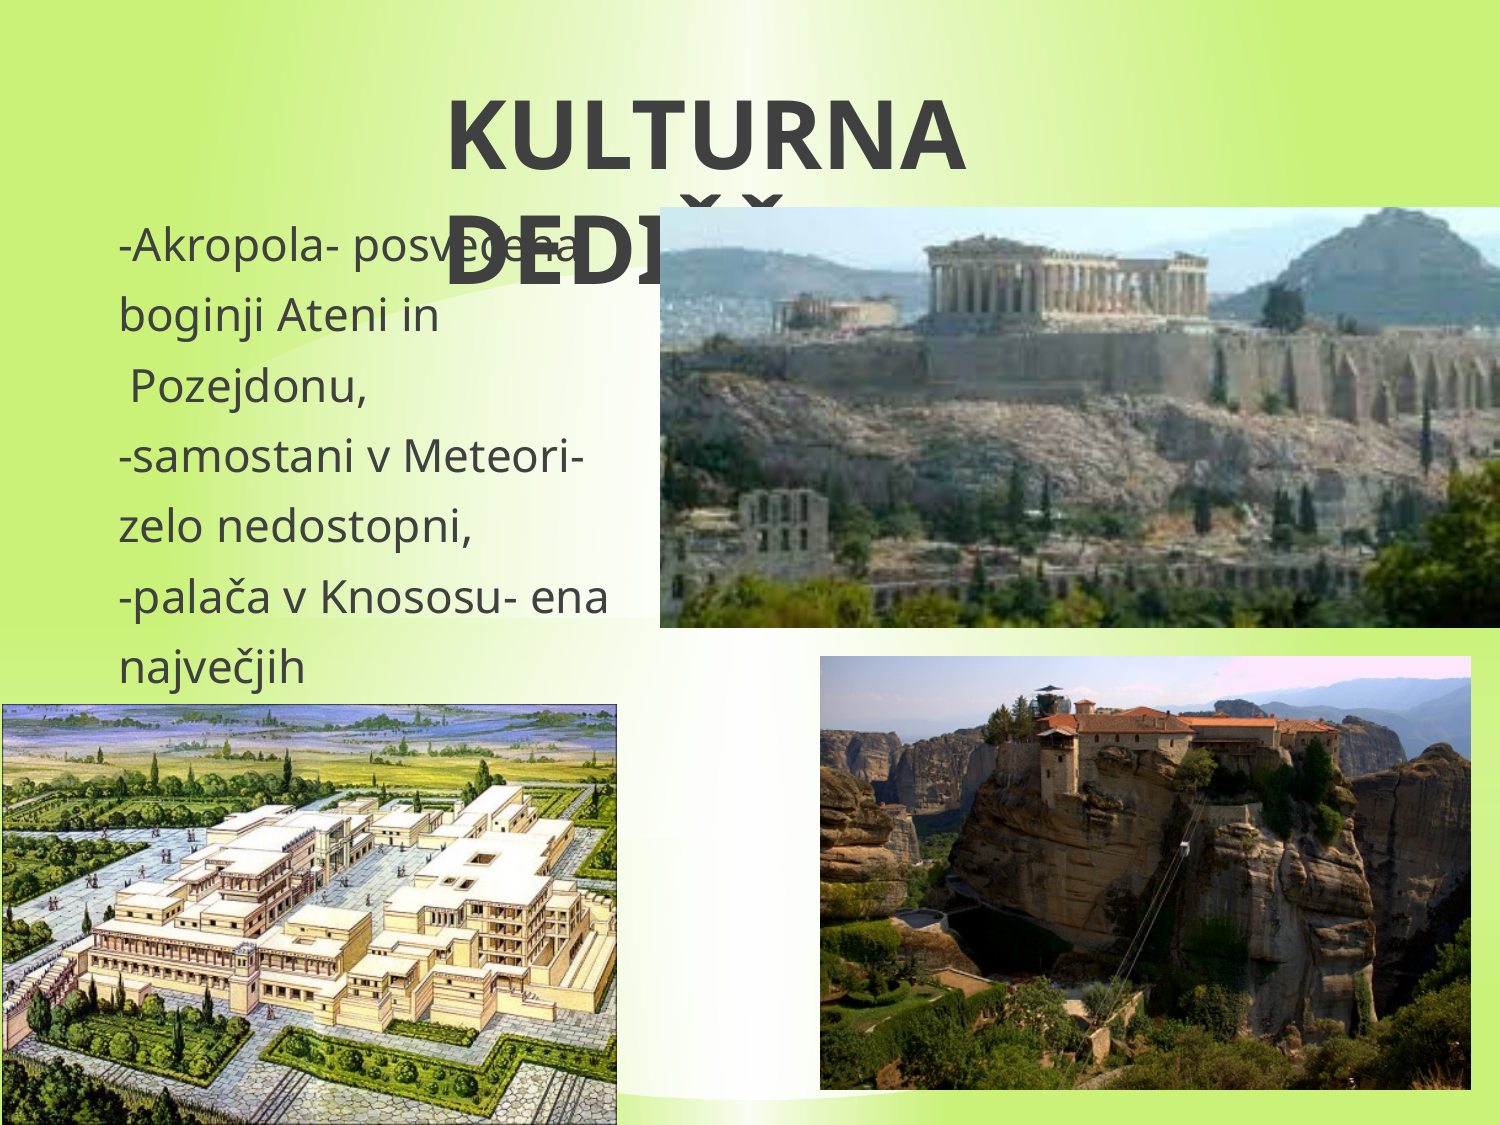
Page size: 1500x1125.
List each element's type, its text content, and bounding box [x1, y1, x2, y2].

picture [820, 656, 1471, 1090]
picture [660, 207, 1500, 628]
picture [2, 704, 617, 1125]
list -Akropola- posvečena boginji Ateni in Pozejdonu, -samostani v Meteori- zelo nedostopni, -palača v Knososu- ena največjih [95, 208, 1146, 779]
title KULTURNA DEDIŠČINA [171, 66, 1240, 208]
